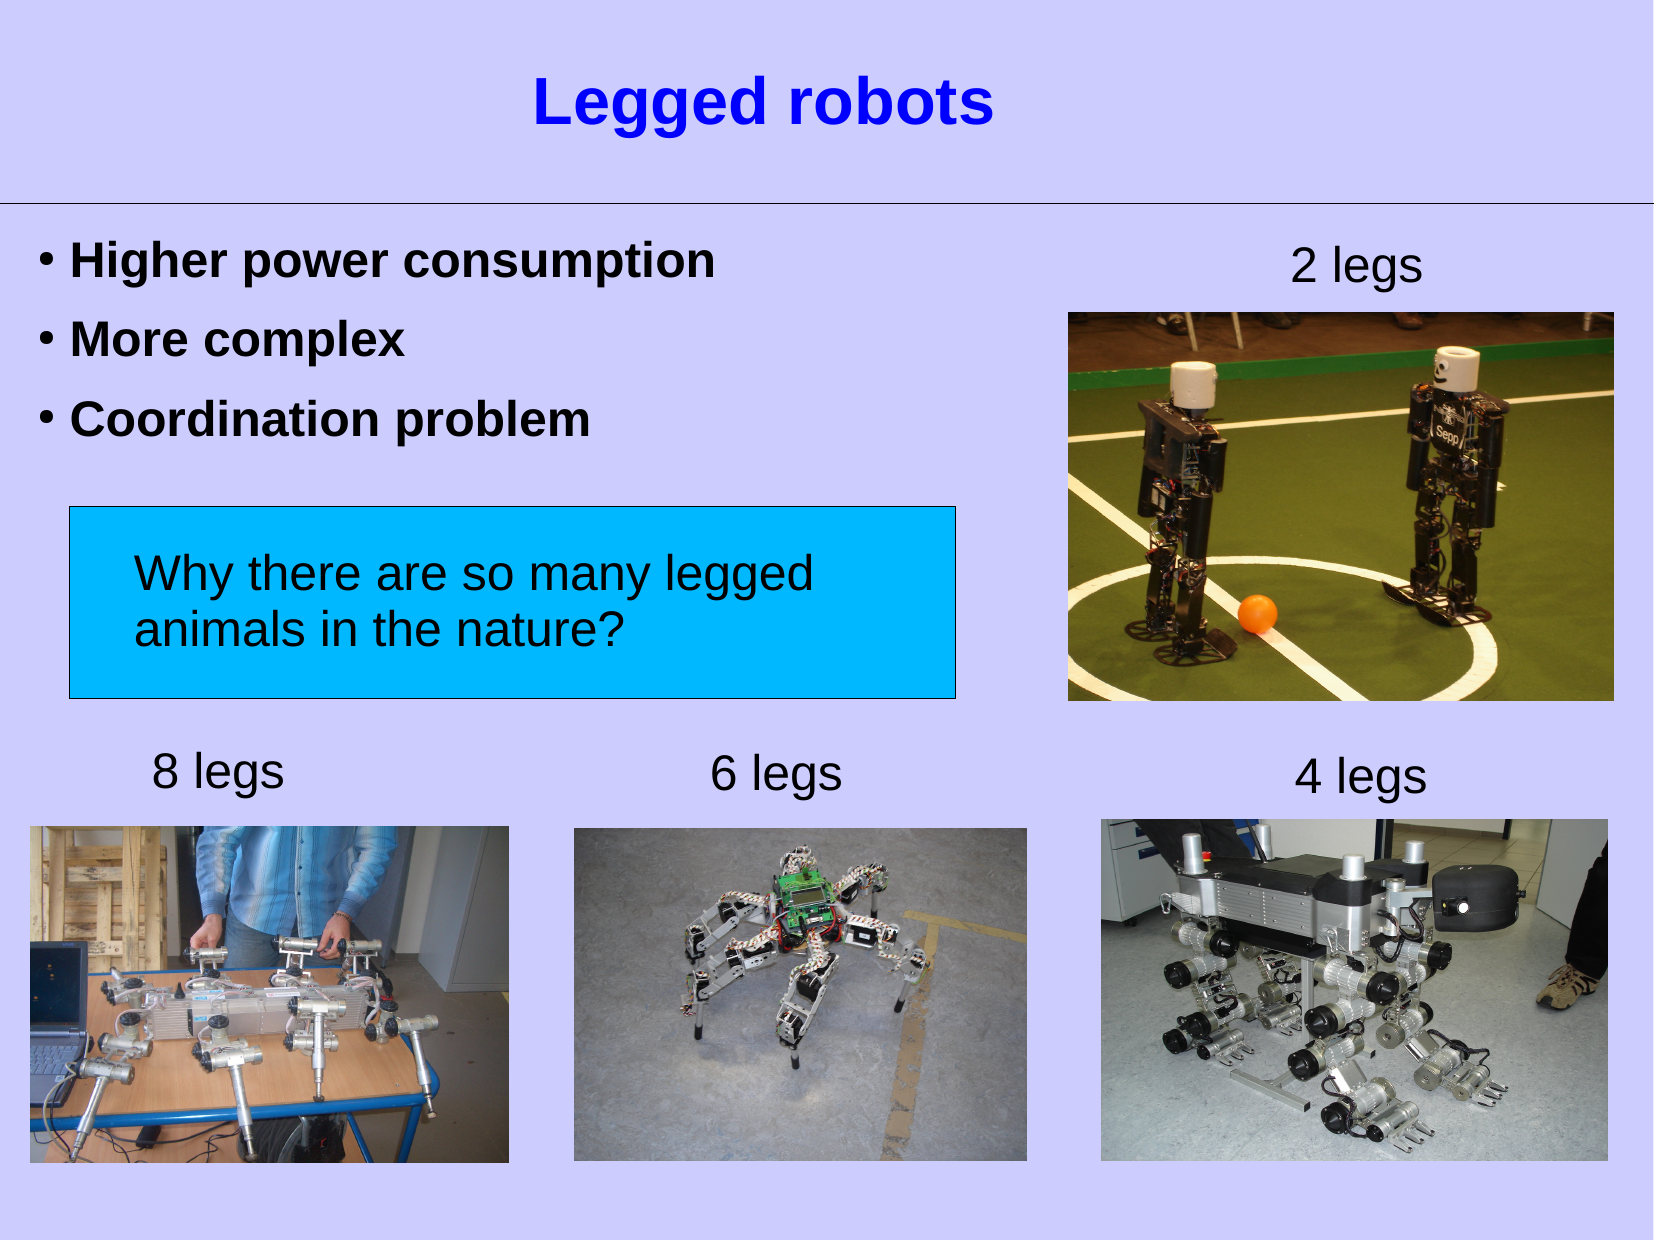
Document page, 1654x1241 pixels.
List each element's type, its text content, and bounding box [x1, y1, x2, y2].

text_box 2 legs [1290, 236, 1424, 293]
text_box 4 legs [1294, 747, 1428, 804]
text_box 6 legs [709, 745, 844, 802]
picture [574, 828, 1027, 1161]
picture [1068, 312, 1614, 701]
text_box 8 legs [151, 743, 286, 800]
picture [1101, 819, 1608, 1161]
text_box Why there are so many legged animals in the nature? [133, 545, 849, 658]
title Legged robots [126, 0, 1402, 191]
picture [30, 826, 509, 1163]
text_box Higher power consumption More complex Coordination problem [37, 232, 1041, 447]
text_box [69, 506, 956, 699]
